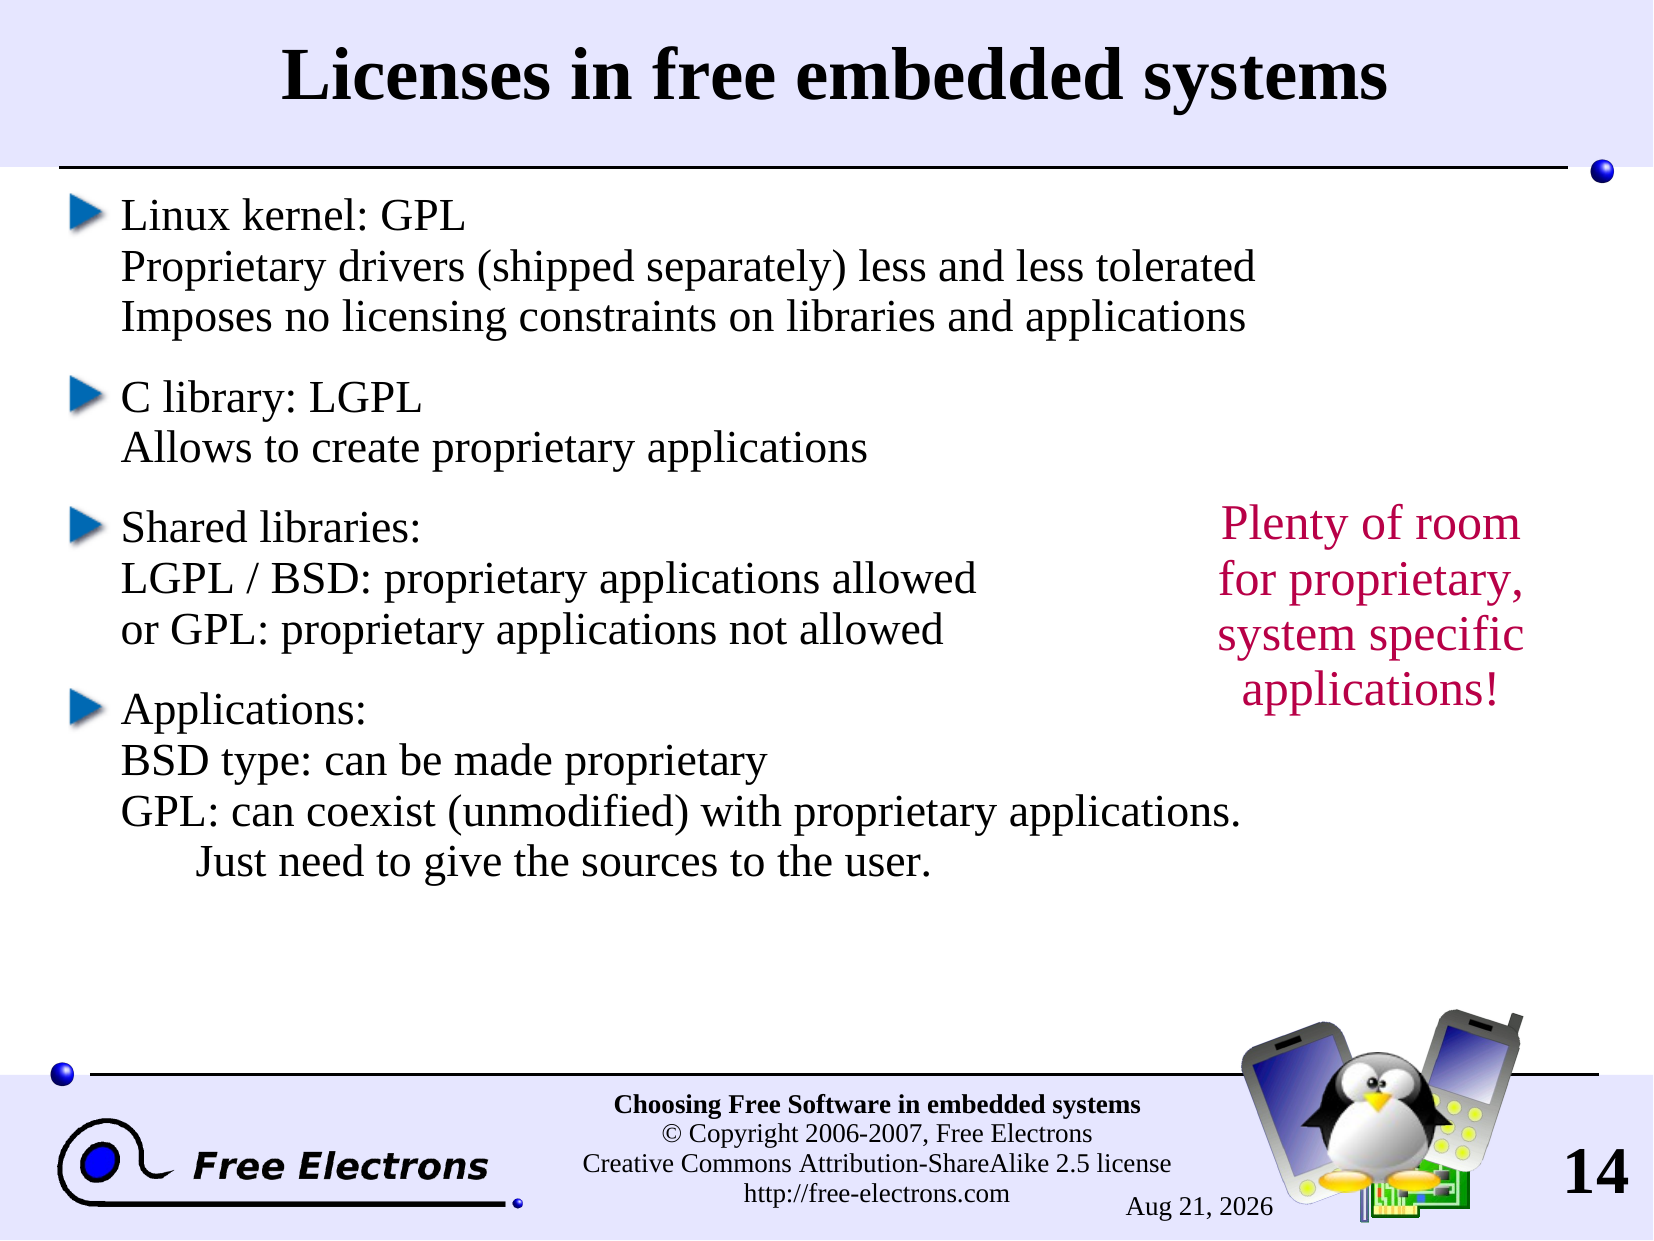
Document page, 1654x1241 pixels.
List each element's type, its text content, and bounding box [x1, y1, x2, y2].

picture [50, 1107, 527, 1216]
title Licenses in free embedded systems [33, 25, 1604, 124]
list Linux kernel: GPL Proprietary drivers (shipped separately) less and less tolerated Imposes no licensing constraints on libraries and applications C library: LGPL Allows to create proprietary applications Shared libraries: LGPL / BSD: proprietary applications allowed or GPL: proprietary applications not allowed Applications: BSD type: can be made proprietary GPL: can coexist (unmodified) with proprietary applications. Just need to give the sources to the user. [49, 189, 1462, 1040]
picture [1225, 989, 1538, 1240]
text_box Plenty of room for proprietary, system specific applications! [1173, 495, 1569, 738]
